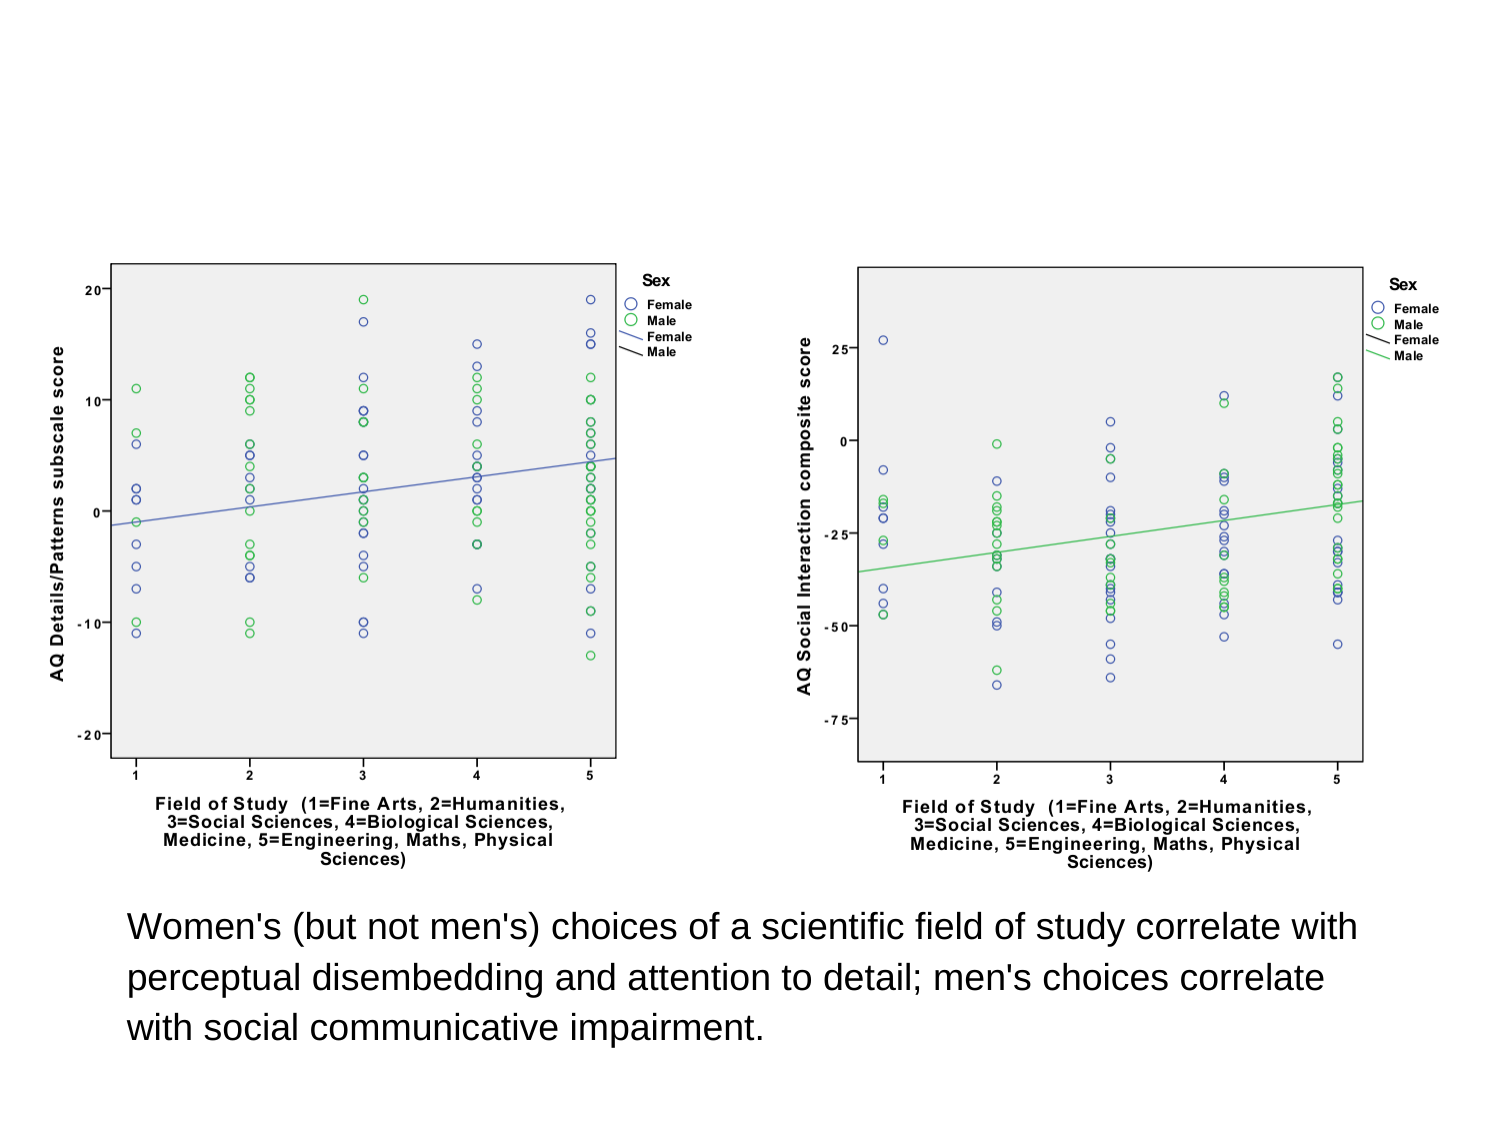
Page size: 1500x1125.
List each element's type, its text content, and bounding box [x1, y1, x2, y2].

picture [0, 225, 1500, 904]
title Women's (but not men's) choices of a scientific field of study correlate with perceptual disembedding and attention to detail; men's choices correlate with social communicative impairment. [112, 901, 1381, 1045]
